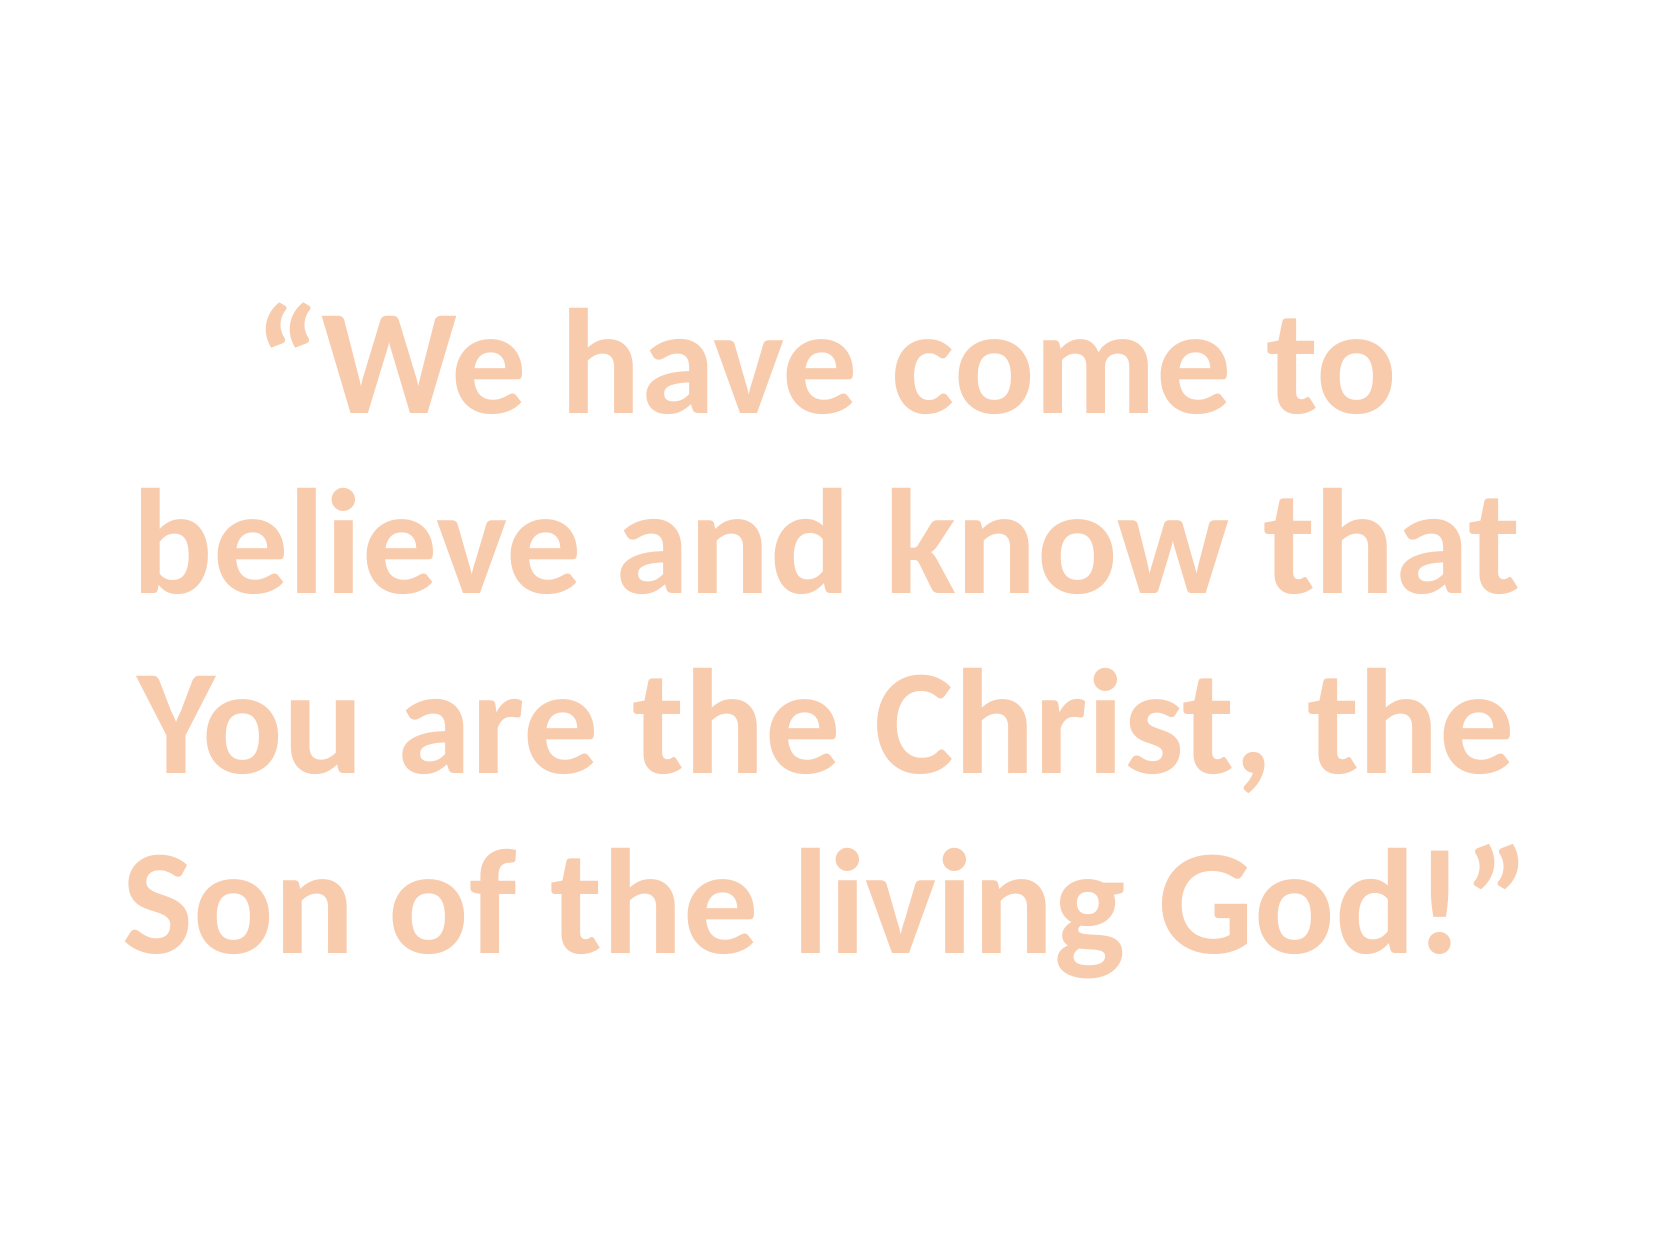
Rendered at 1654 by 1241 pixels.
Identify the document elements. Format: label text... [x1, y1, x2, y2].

text_box “We have come to believe and know that You are the Christ, the Son of the living God!” [0, 256, 1654, 991]
